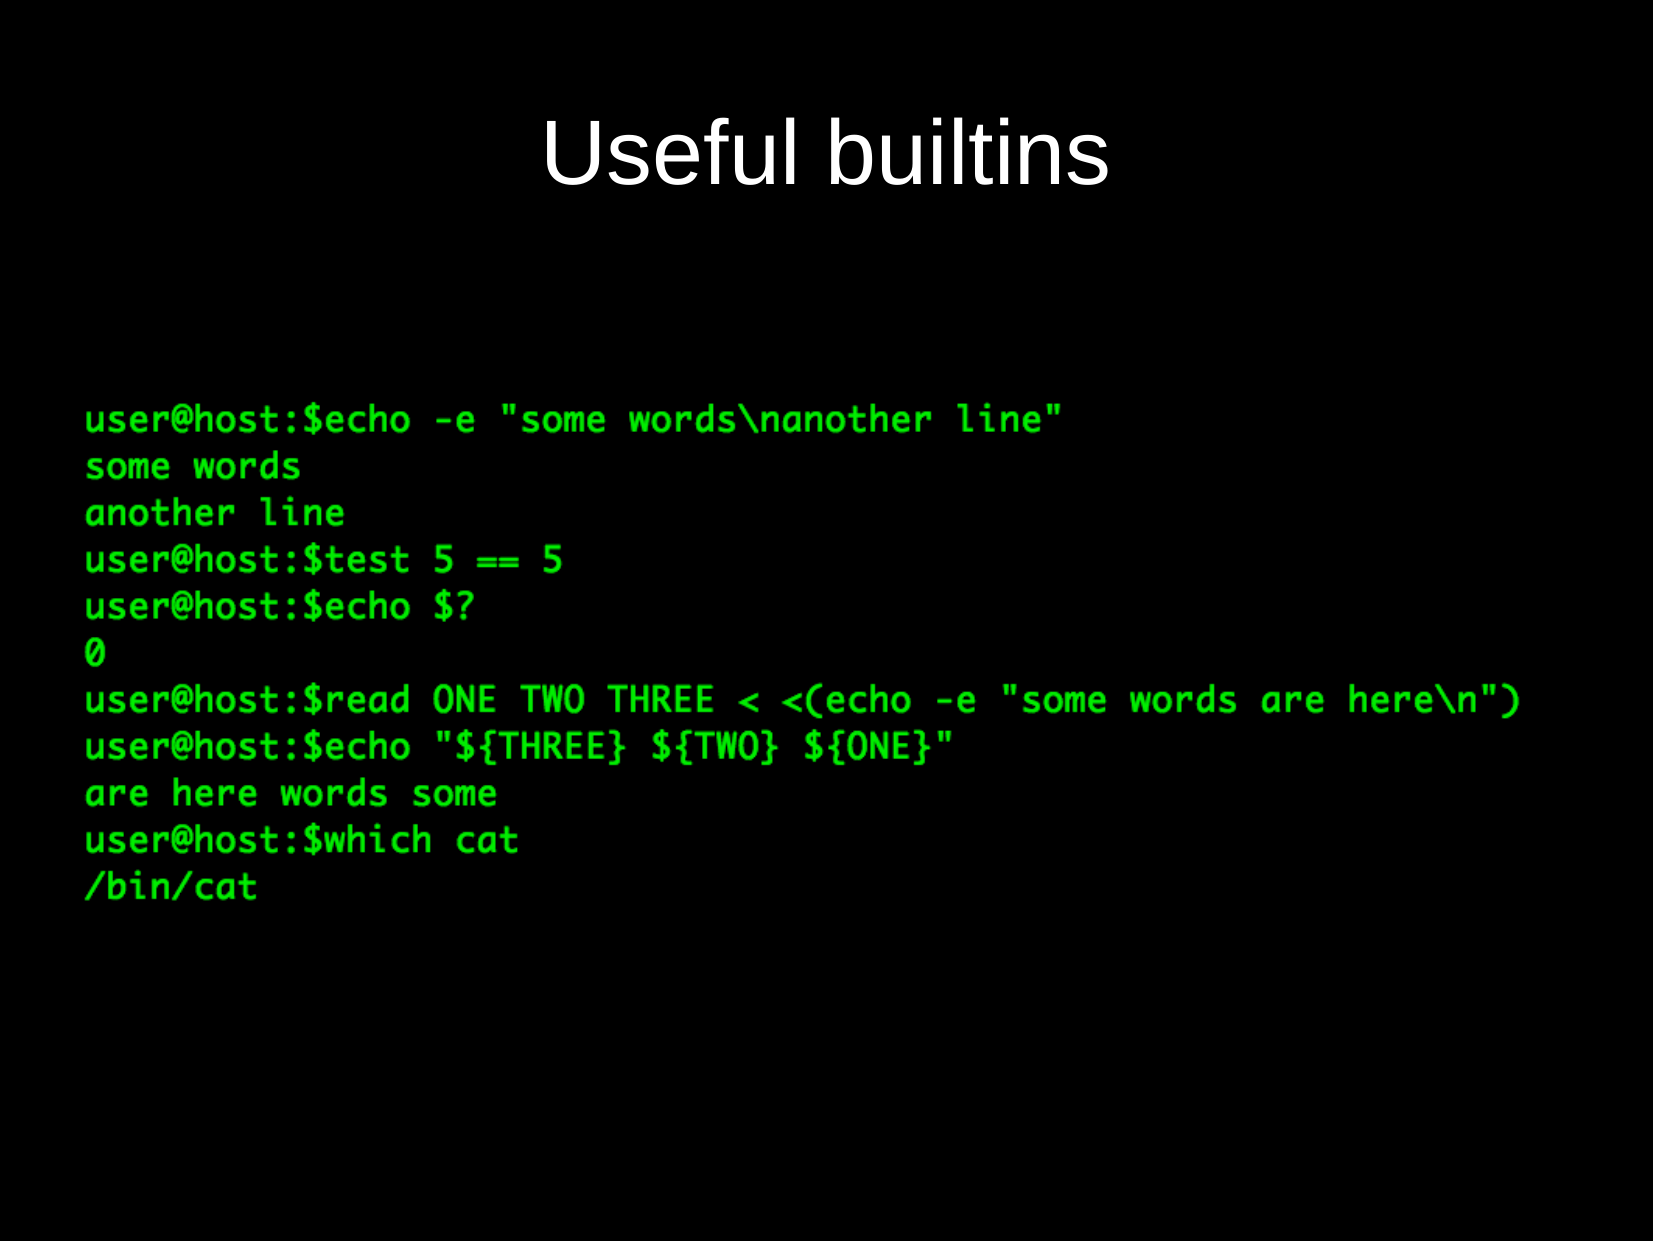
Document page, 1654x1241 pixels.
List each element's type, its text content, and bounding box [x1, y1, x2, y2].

title Useful builtins [82, 49, 1571, 257]
picture [82, 393, 1538, 907]
